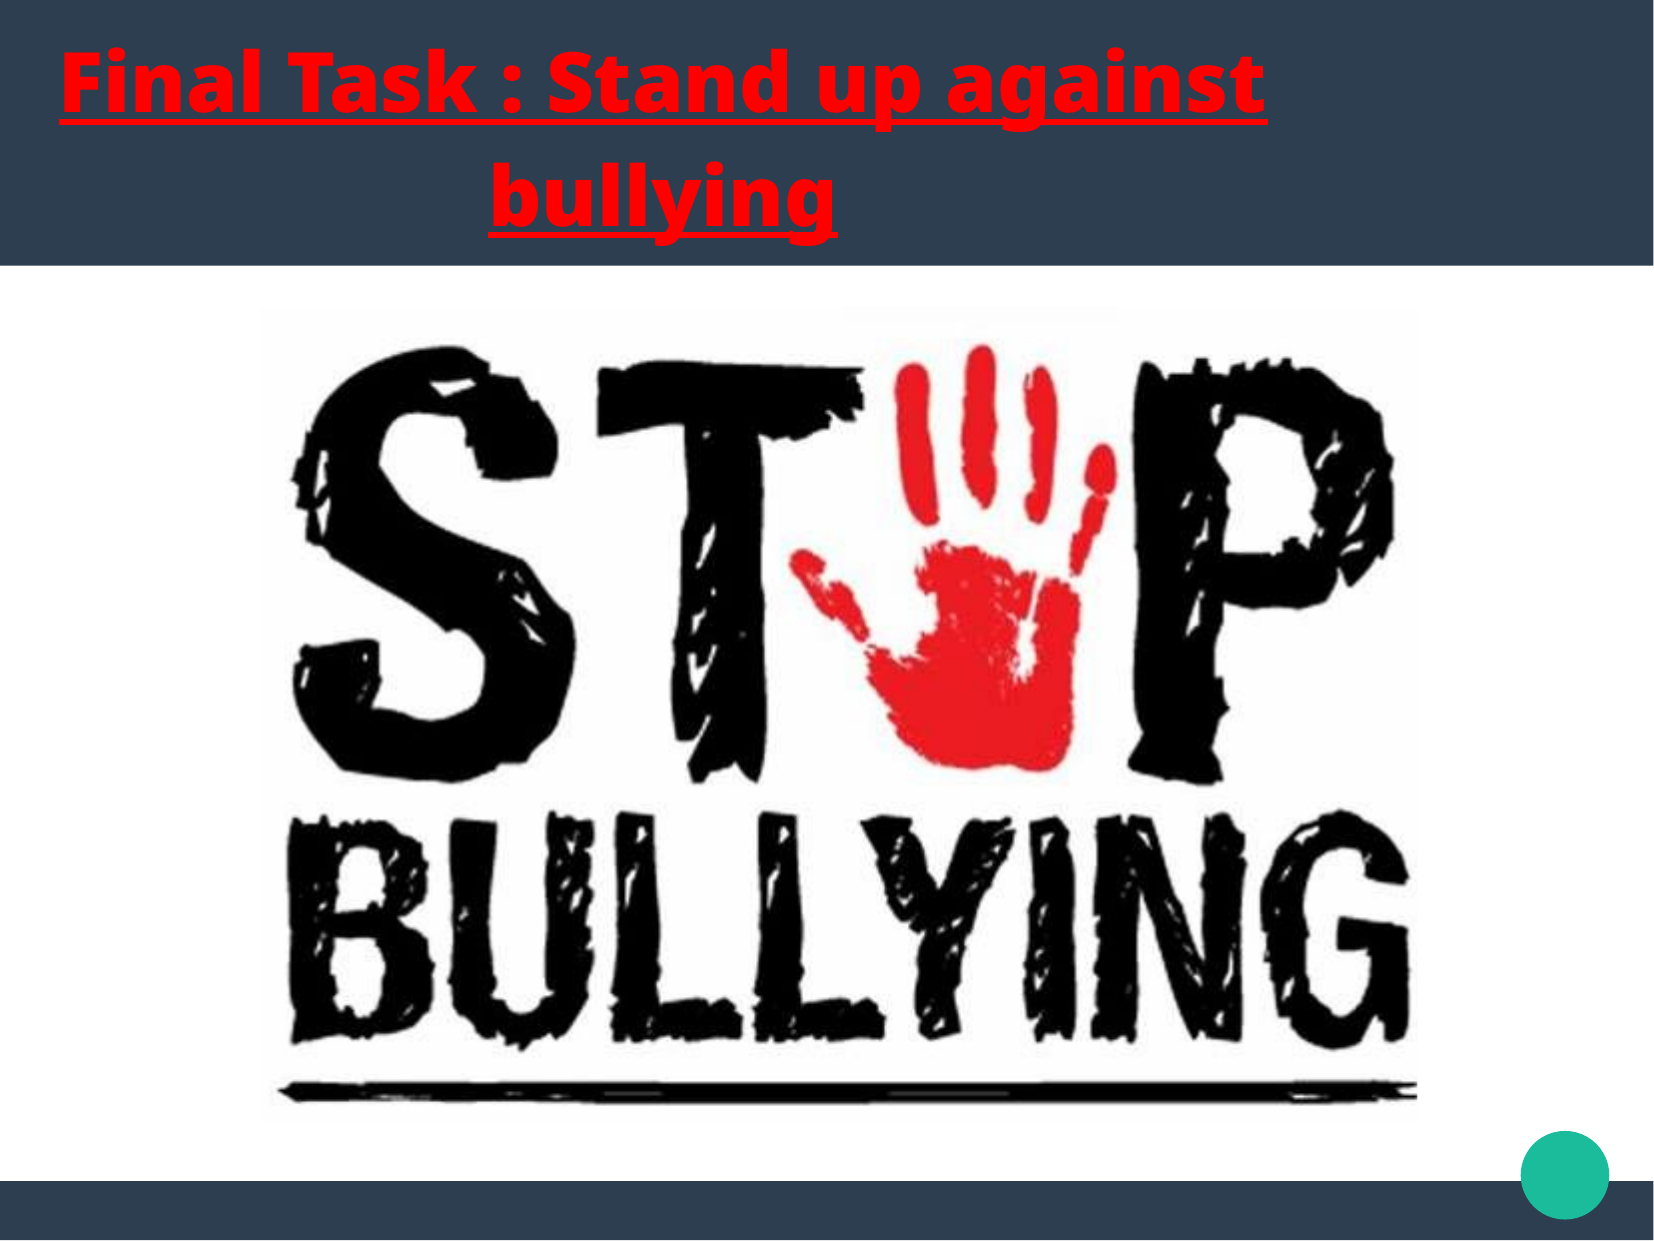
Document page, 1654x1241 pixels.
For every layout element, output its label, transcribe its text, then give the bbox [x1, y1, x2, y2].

picture [259, 307, 1418, 1123]
title Final Task : Stand up against bullying [59, 23, 1630, 245]
